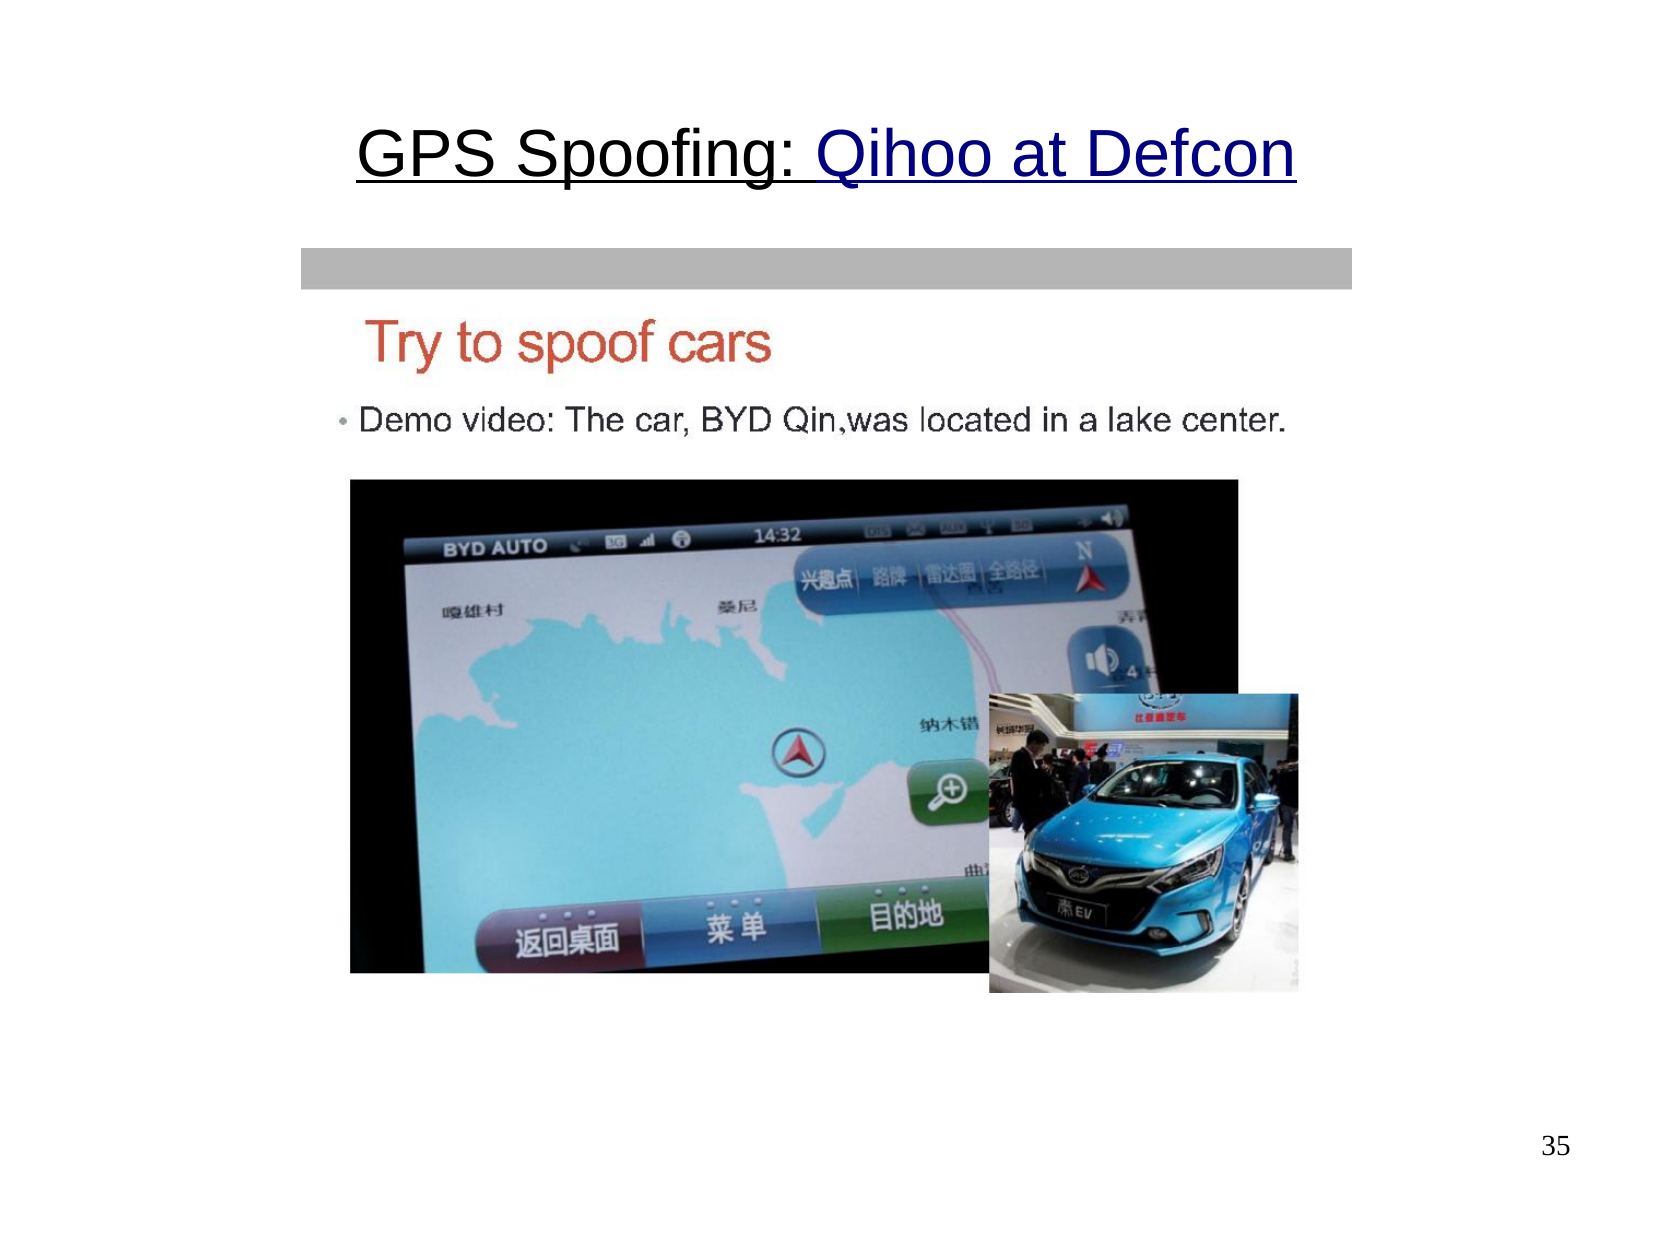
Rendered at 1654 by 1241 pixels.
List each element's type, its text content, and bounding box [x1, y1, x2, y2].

title GPS Spoofing: Qihoo at Defcon [82, 49, 1571, 257]
picture [301, 257, 1352, 993]
